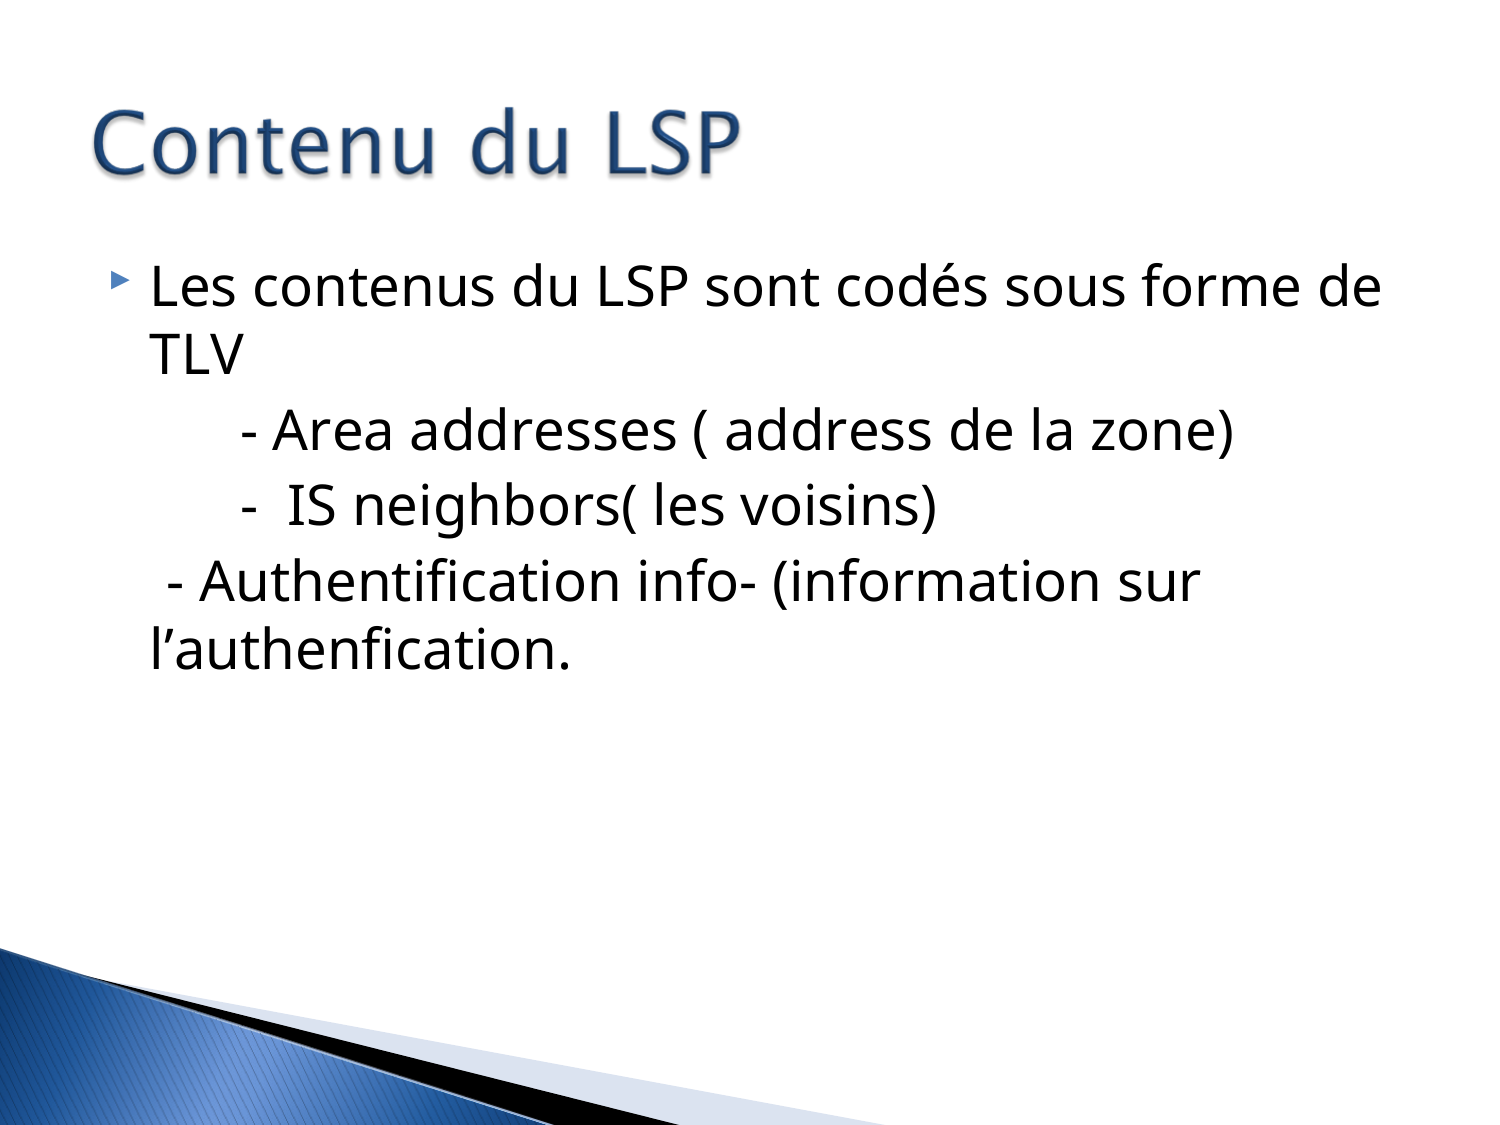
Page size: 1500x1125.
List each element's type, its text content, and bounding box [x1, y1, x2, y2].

picture [0, 947, 559, 1125]
text_box [75, 45, 1426, 234]
list Les contenus du LSP sont codés sous forme de TLV - Area addresses ( address de la zone) - IS neighbors( les voisins) - Authentification info- (information sur l’authenfication. [75, 242, 1426, 986]
